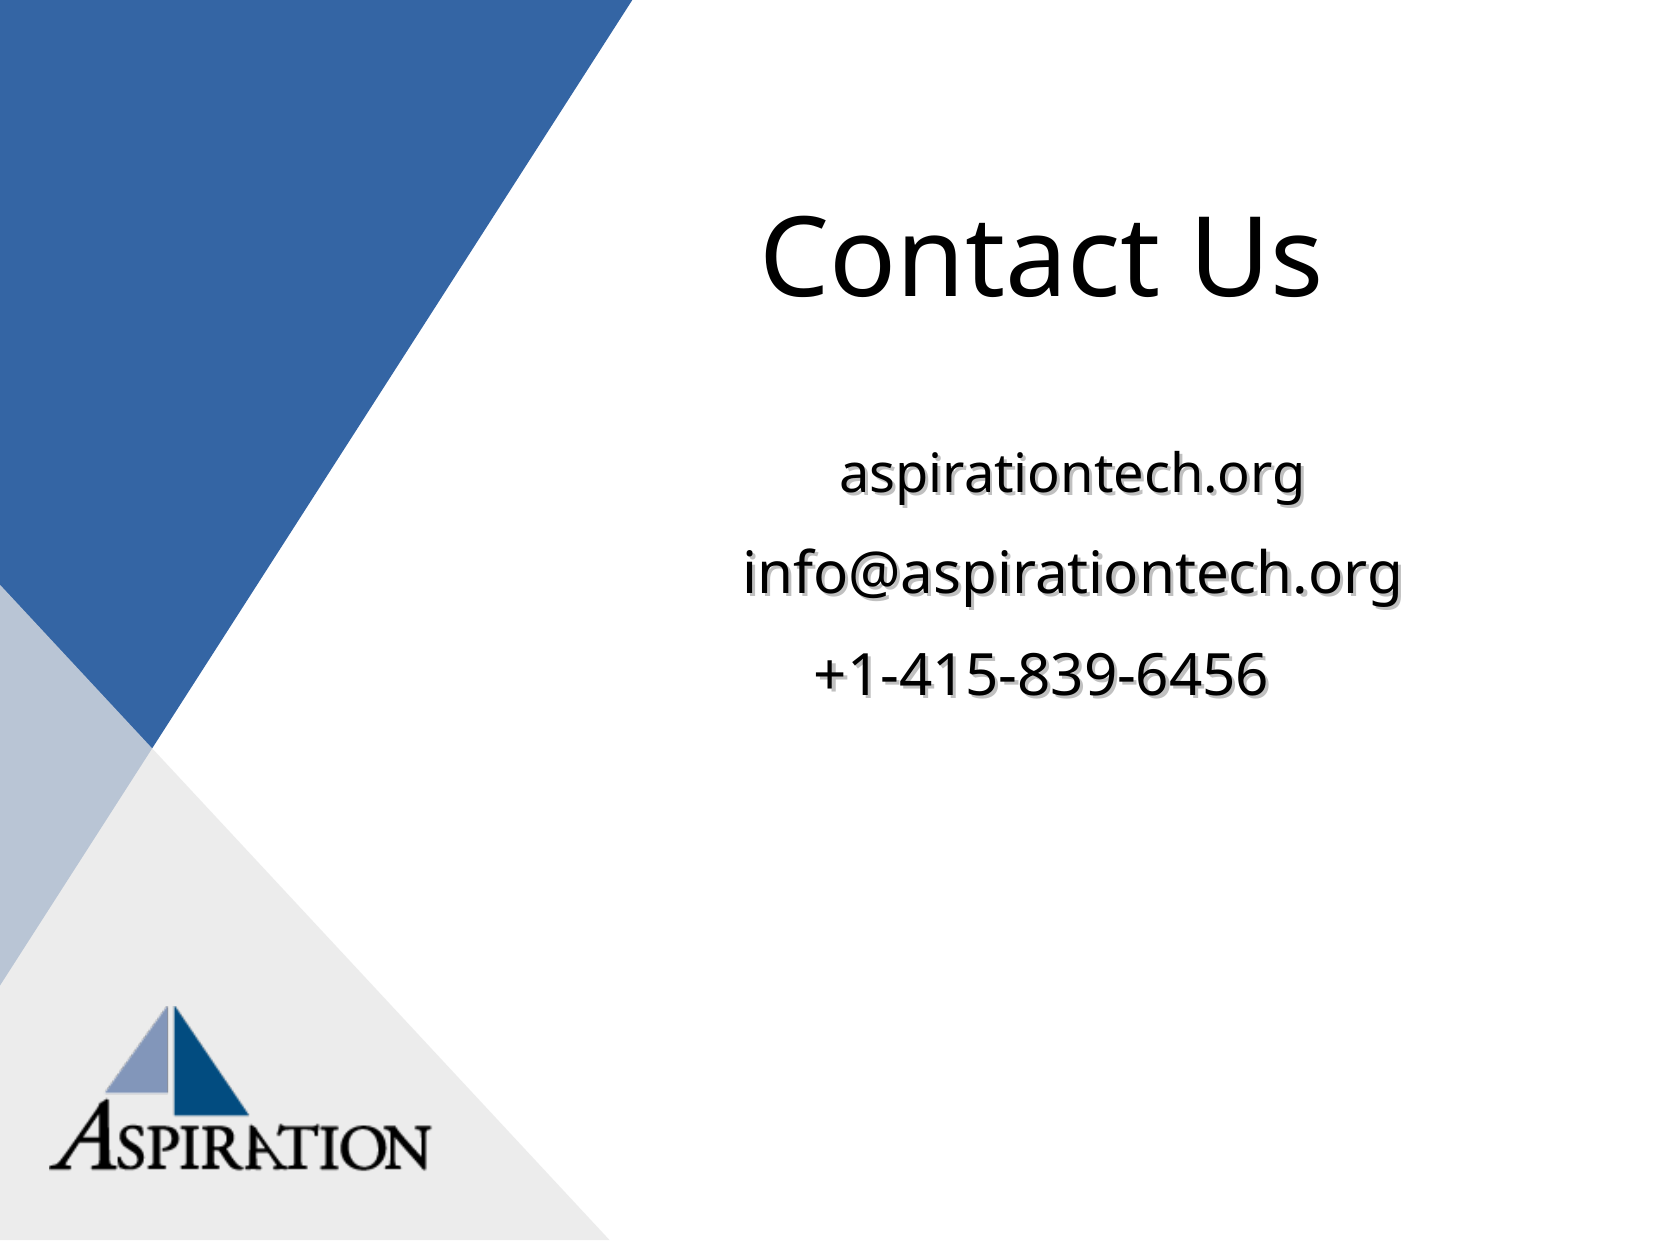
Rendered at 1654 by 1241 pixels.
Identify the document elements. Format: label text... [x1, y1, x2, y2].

title Contact Us [512, 153, 1571, 361]
list aspirationtech.org info@aspirationtech.org +1-415-839-6456 [512, 439, 1571, 828]
picture [49, 1006, 434, 1192]
